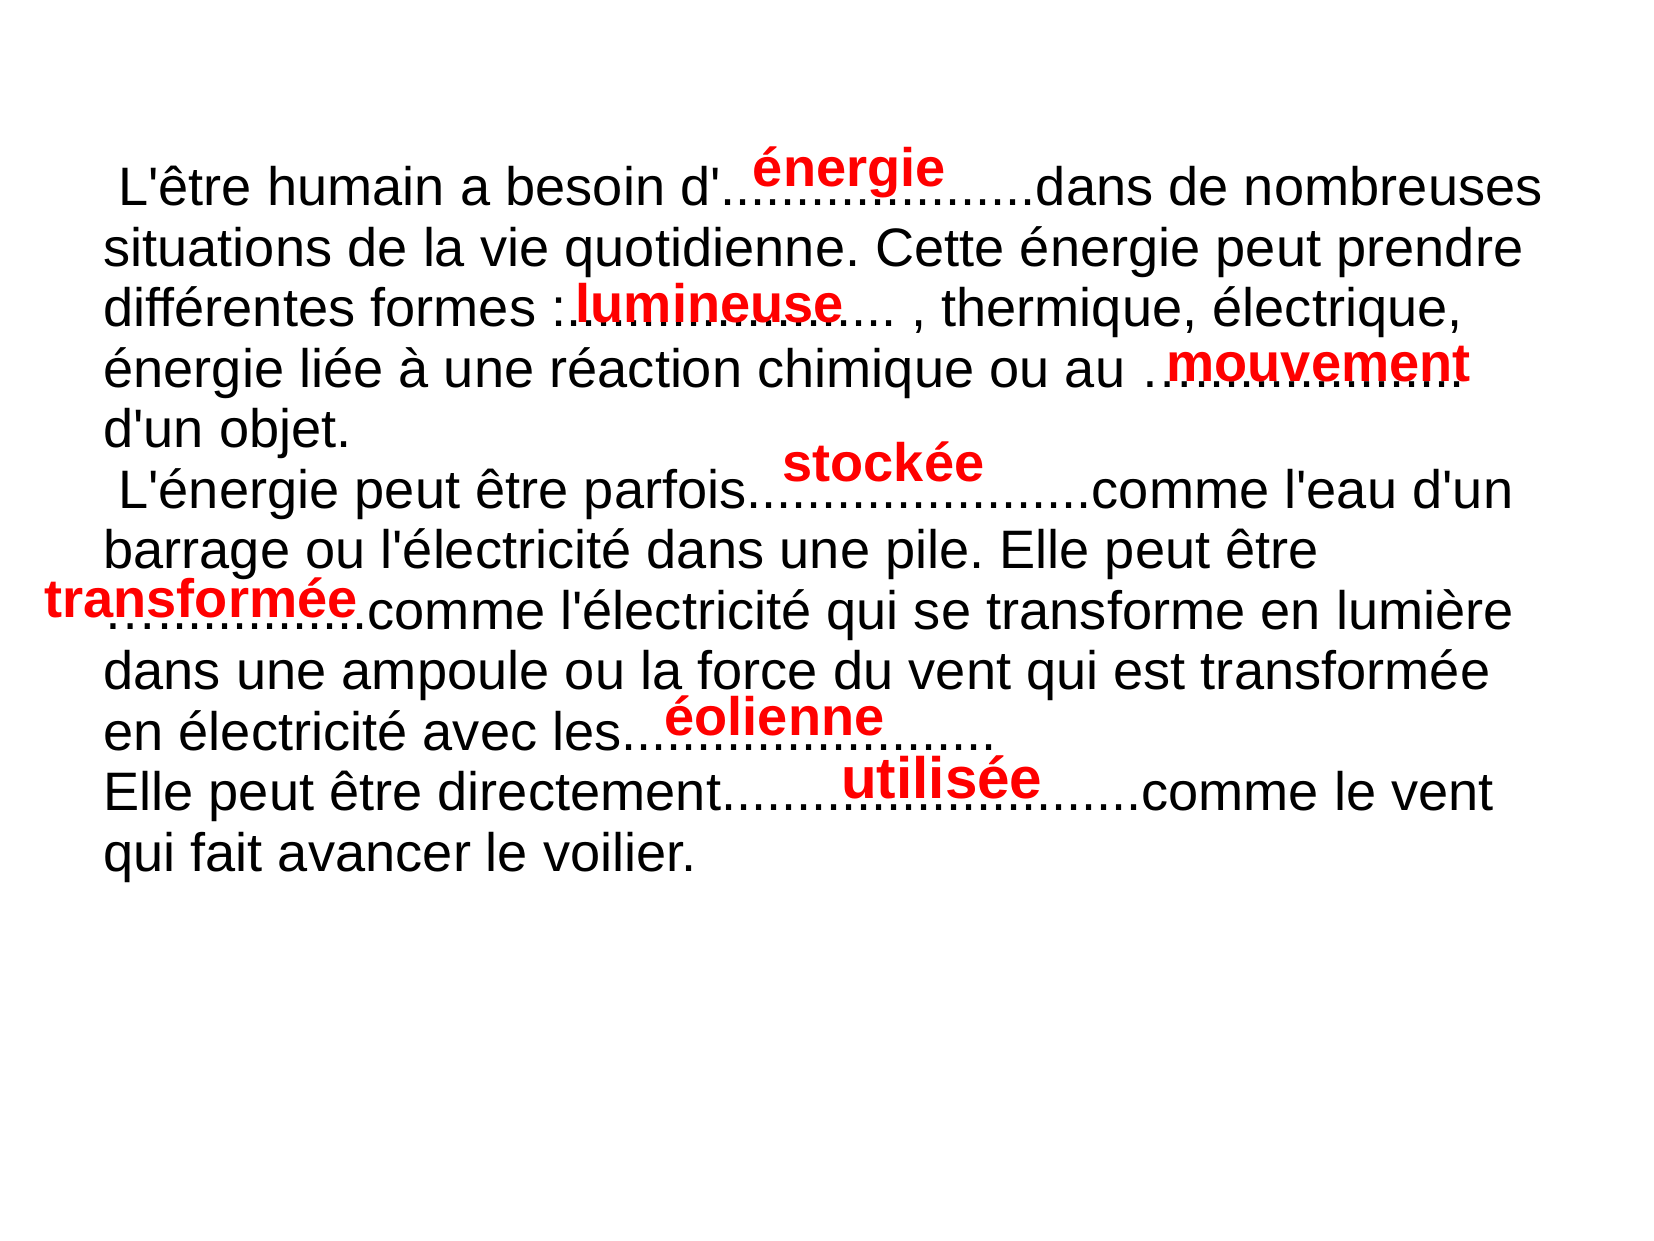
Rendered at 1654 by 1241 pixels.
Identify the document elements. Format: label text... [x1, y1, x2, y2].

text_box énergie [738, 129, 1329, 207]
text_box transformée [29, 561, 384, 650]
text_box utilisée [826, 738, 1123, 820]
text_box L'être humain a besoin d'.....................dans de nombreuses situations de la vie quotidienne. Cette énergie peut prendre différentes formes :...................... , thermique, électrique, énergie liée à une réaction chimique ou au ….................. d'un objet. L'énergie peut être parfois.......................comme l'eau d'un barrage ou l'électricité dans une pile. Elle peut être …..............comme l'électricité qui se transforme en lumière dans une ampoule ou la force du vent qui est transformée en électricité avec les......................... Elle peut être directement............................comme le vent qui fait avancer le voilier. [88, 88, 1565, 892]
text_box stockée [767, 425, 1241, 502]
text_box éolienne [649, 679, 1063, 756]
text_box lumineuse [561, 265, 886, 343]
text_box mouvement [1151, 324, 1506, 402]
